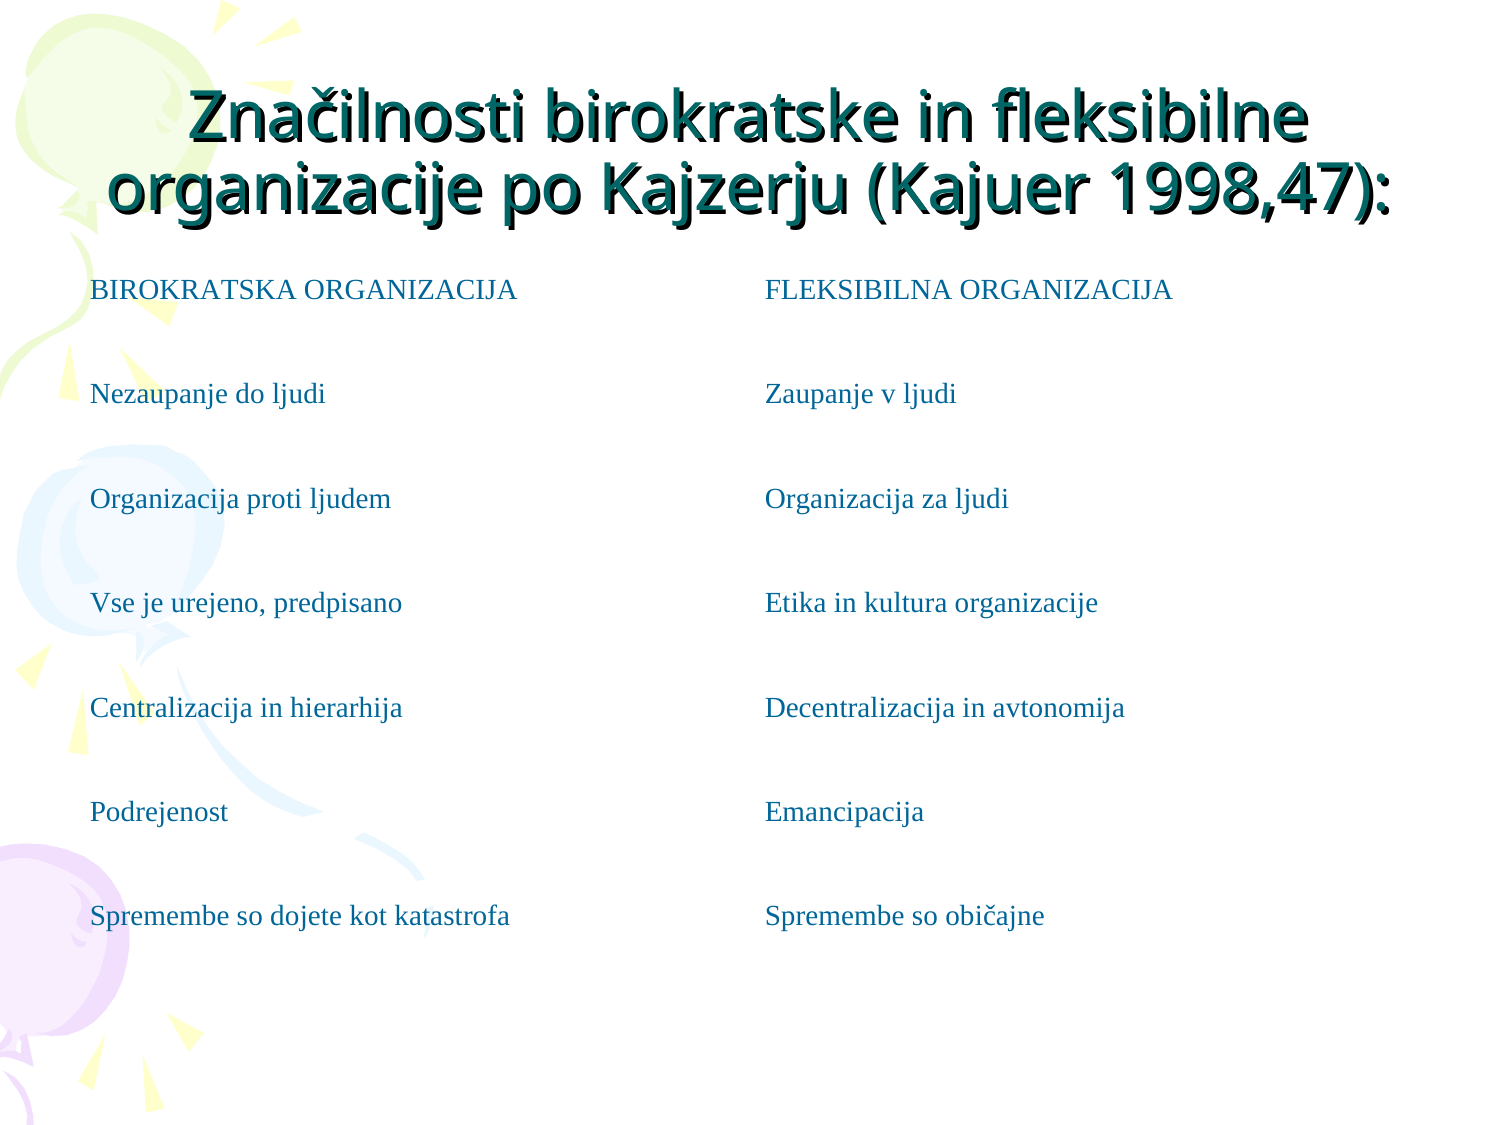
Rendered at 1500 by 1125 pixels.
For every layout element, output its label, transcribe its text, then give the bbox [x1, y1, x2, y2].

table_cell Decentralizacija in avtonomija [750, 680, 1425, 784]
table_header FLEKSIBILNA ORGANIZACIJA [750, 262, 1425, 367]
title Značilnosti birokratske in fleksibilne organizacije po Kajzerju (Kajuer 1998,47): [72, 16, 1426, 233]
table_cell Emancipacija [750, 784, 1425, 889]
table_cell Centralizacija in hierarhija [75, 680, 750, 784]
table_cell Spremembe so dojete kot katastrofa [75, 889, 750, 993]
table_header BIROKRATSKA ORGANIZACIJA [75, 262, 750, 367]
table_cell Nezaupanje do ljudi [75, 367, 750, 471]
table_cell Podrejenost [75, 784, 750, 889]
table_cell Vse je urejeno, predpisano [75, 576, 750, 680]
table_cell Etika in kultura organizacije [750, 576, 1425, 680]
table_cell Spremembe so običajne [750, 889, 1425, 993]
table_cell Organizacija za ljudi [750, 471, 1425, 576]
table_cell Zaupanje v ljudi [750, 367, 1425, 471]
table_cell Organizacija proti ljudem [75, 471, 750, 576]
